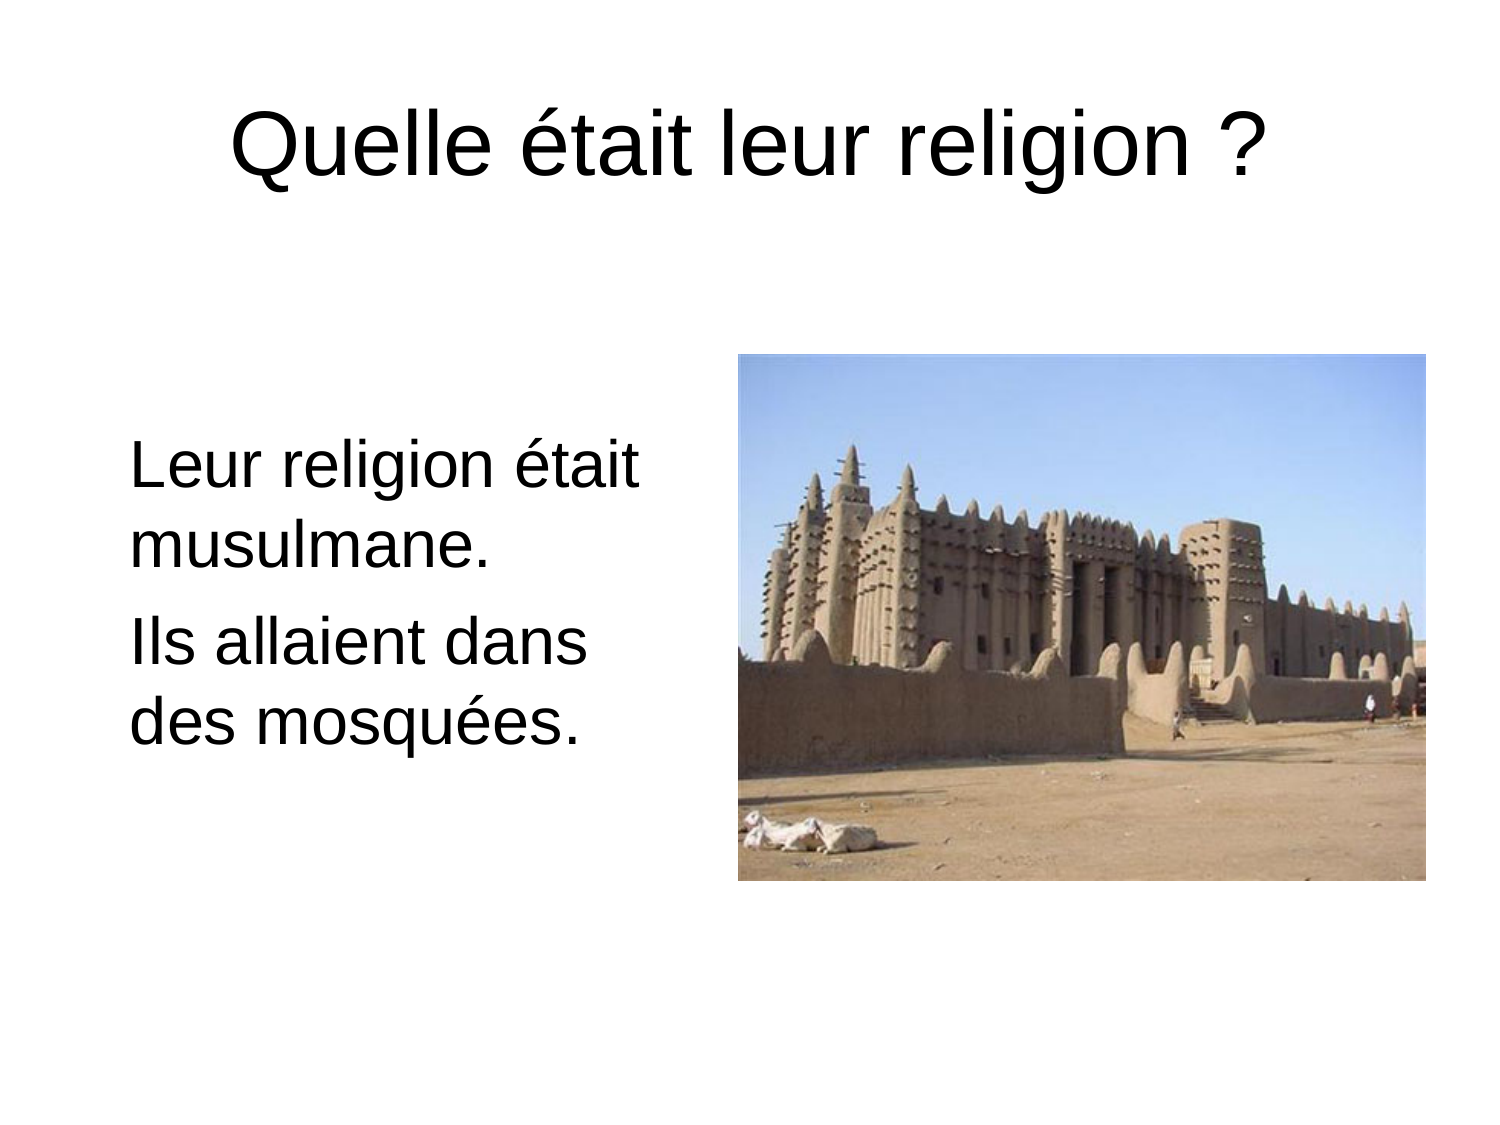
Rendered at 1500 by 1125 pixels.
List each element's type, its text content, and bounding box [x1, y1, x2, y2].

picture [738, 354, 1426, 881]
title Quelle était leur religion ? [75, 20, 1425, 257]
list Leur religion était musulmane. Ils allaient dans des mosquées. [59, 413, 718, 801]
